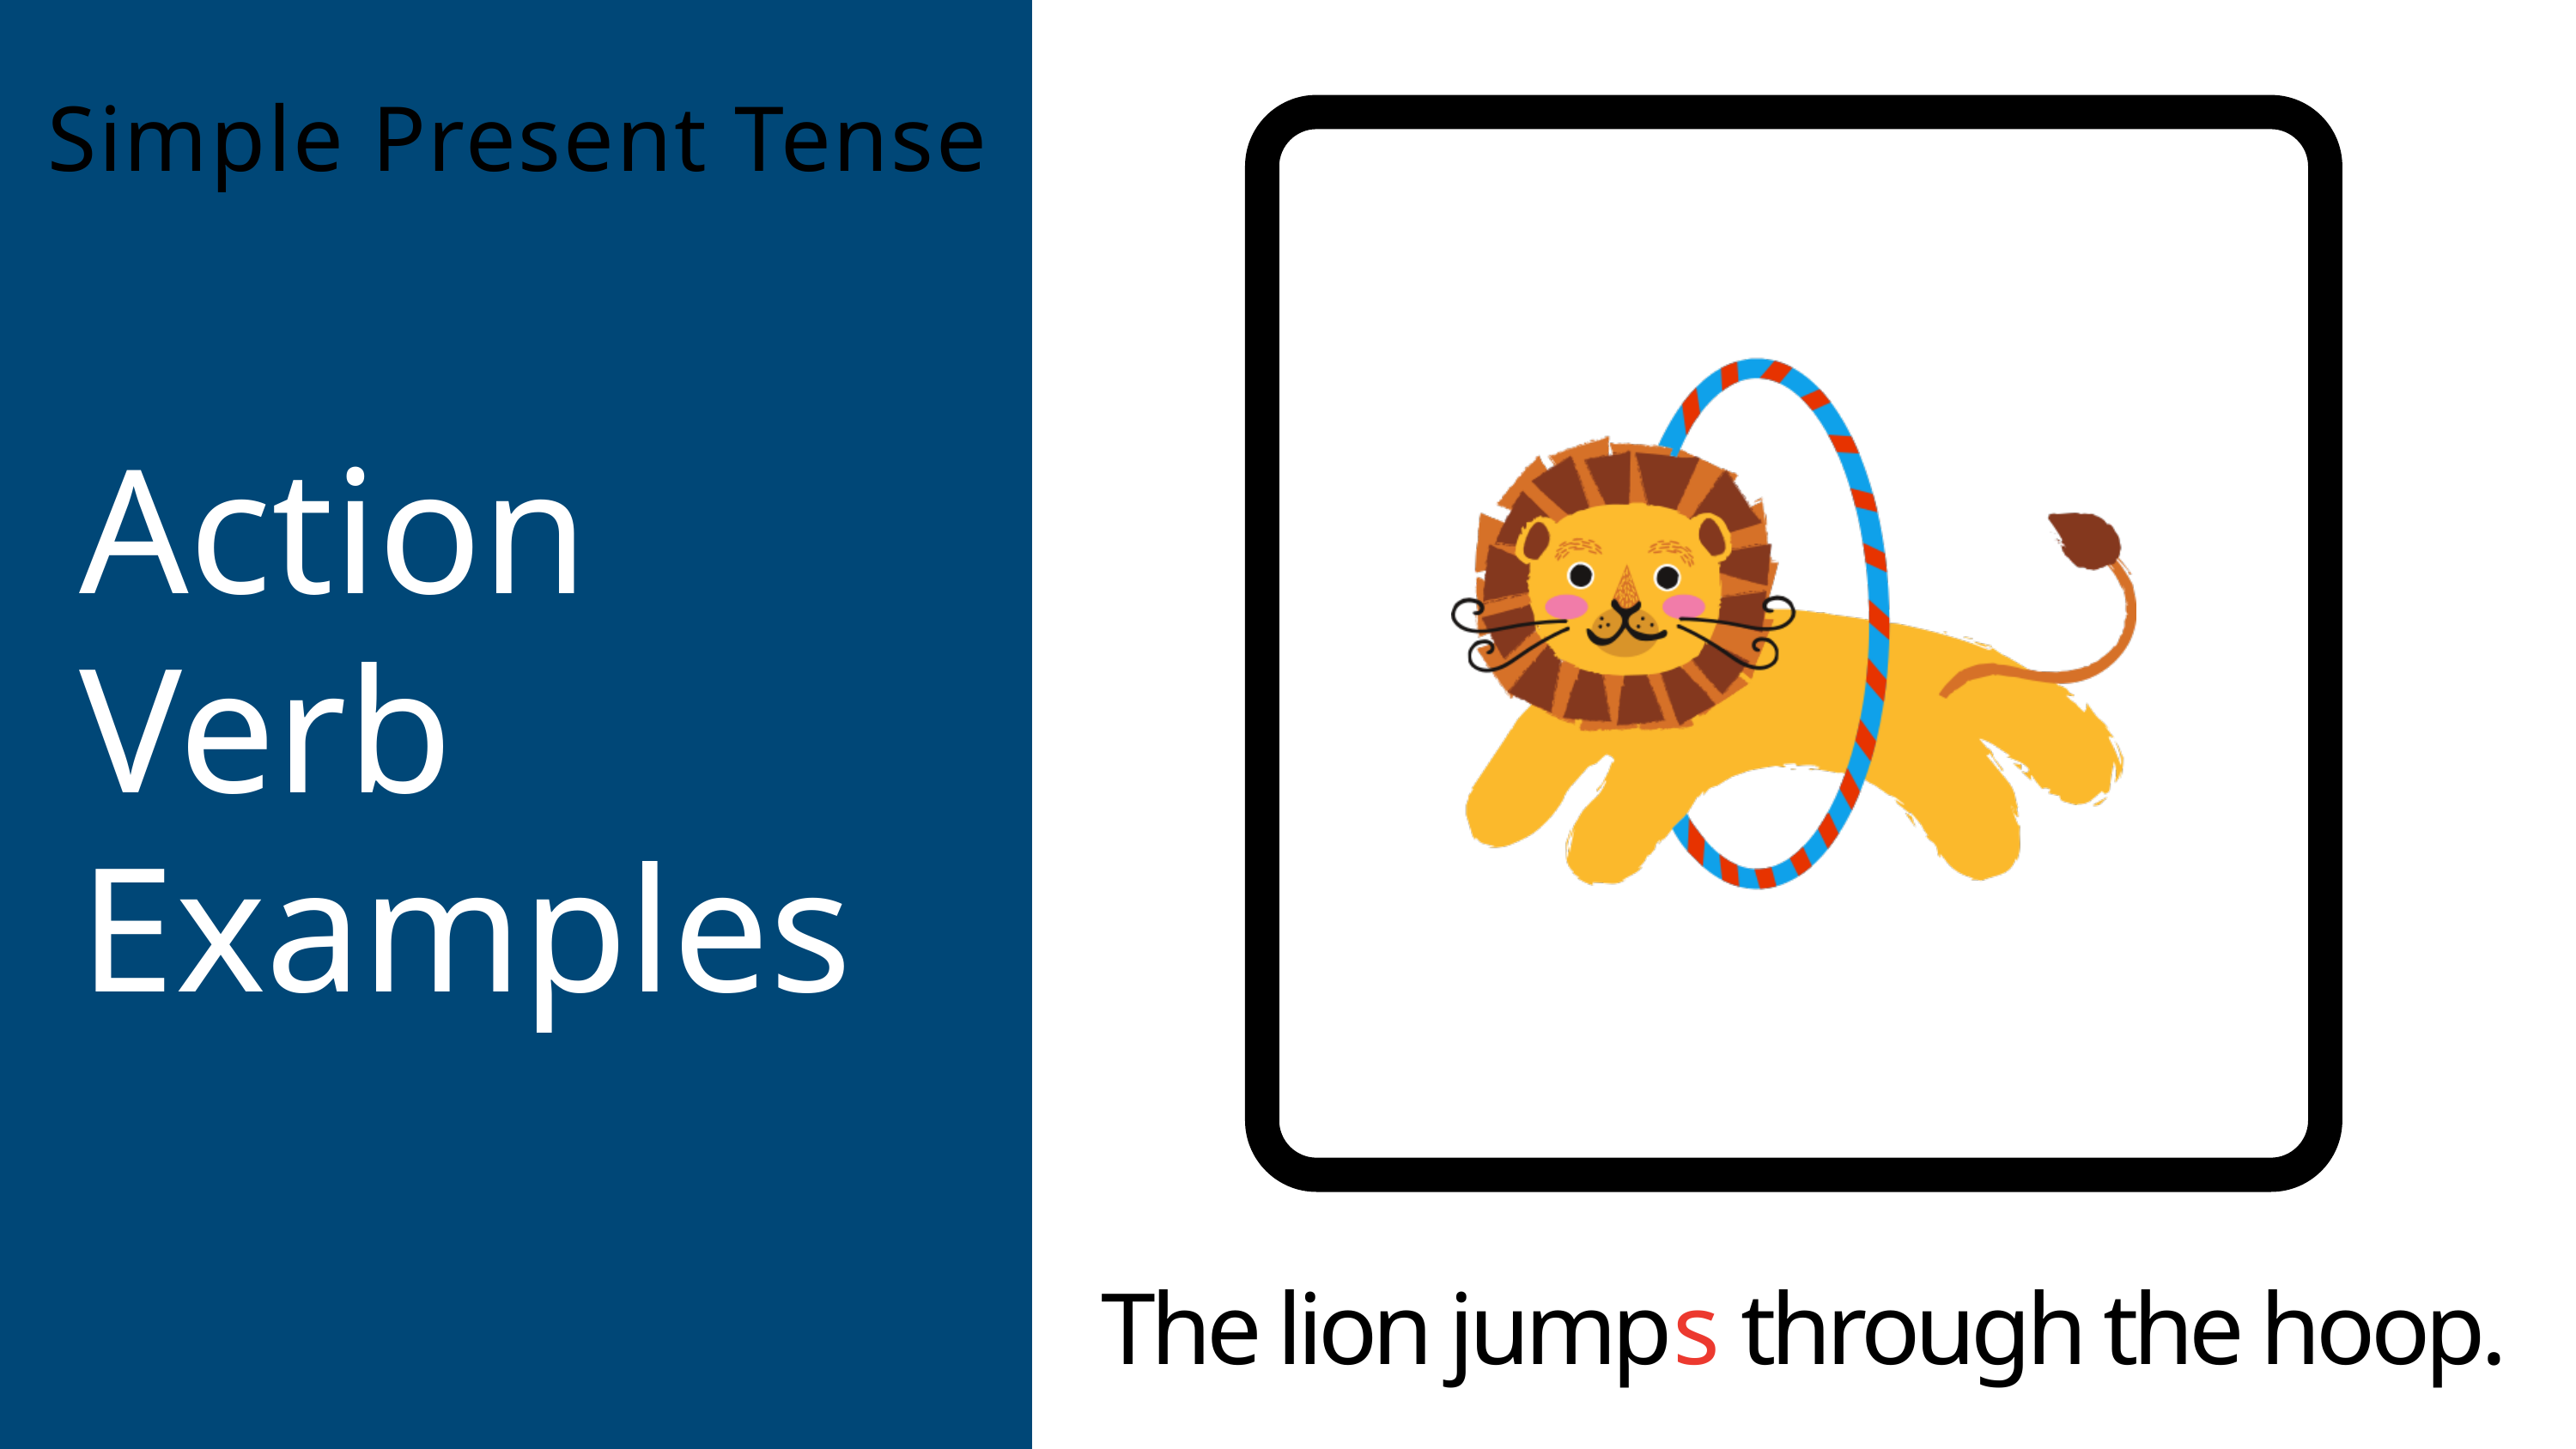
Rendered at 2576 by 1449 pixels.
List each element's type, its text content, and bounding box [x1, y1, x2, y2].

text_box Simple Present Tense [45, 64, 991, 311]
text_box [1244, 94, 2342, 1192]
picture [1451, 324, 2136, 905]
text_box The lion jumps through the hoop. [1032, 1256, 2576, 1384]
text_box [0, 0, 1032, 1449]
text_box Action Verb Examples [79, 428, 957, 1026]
